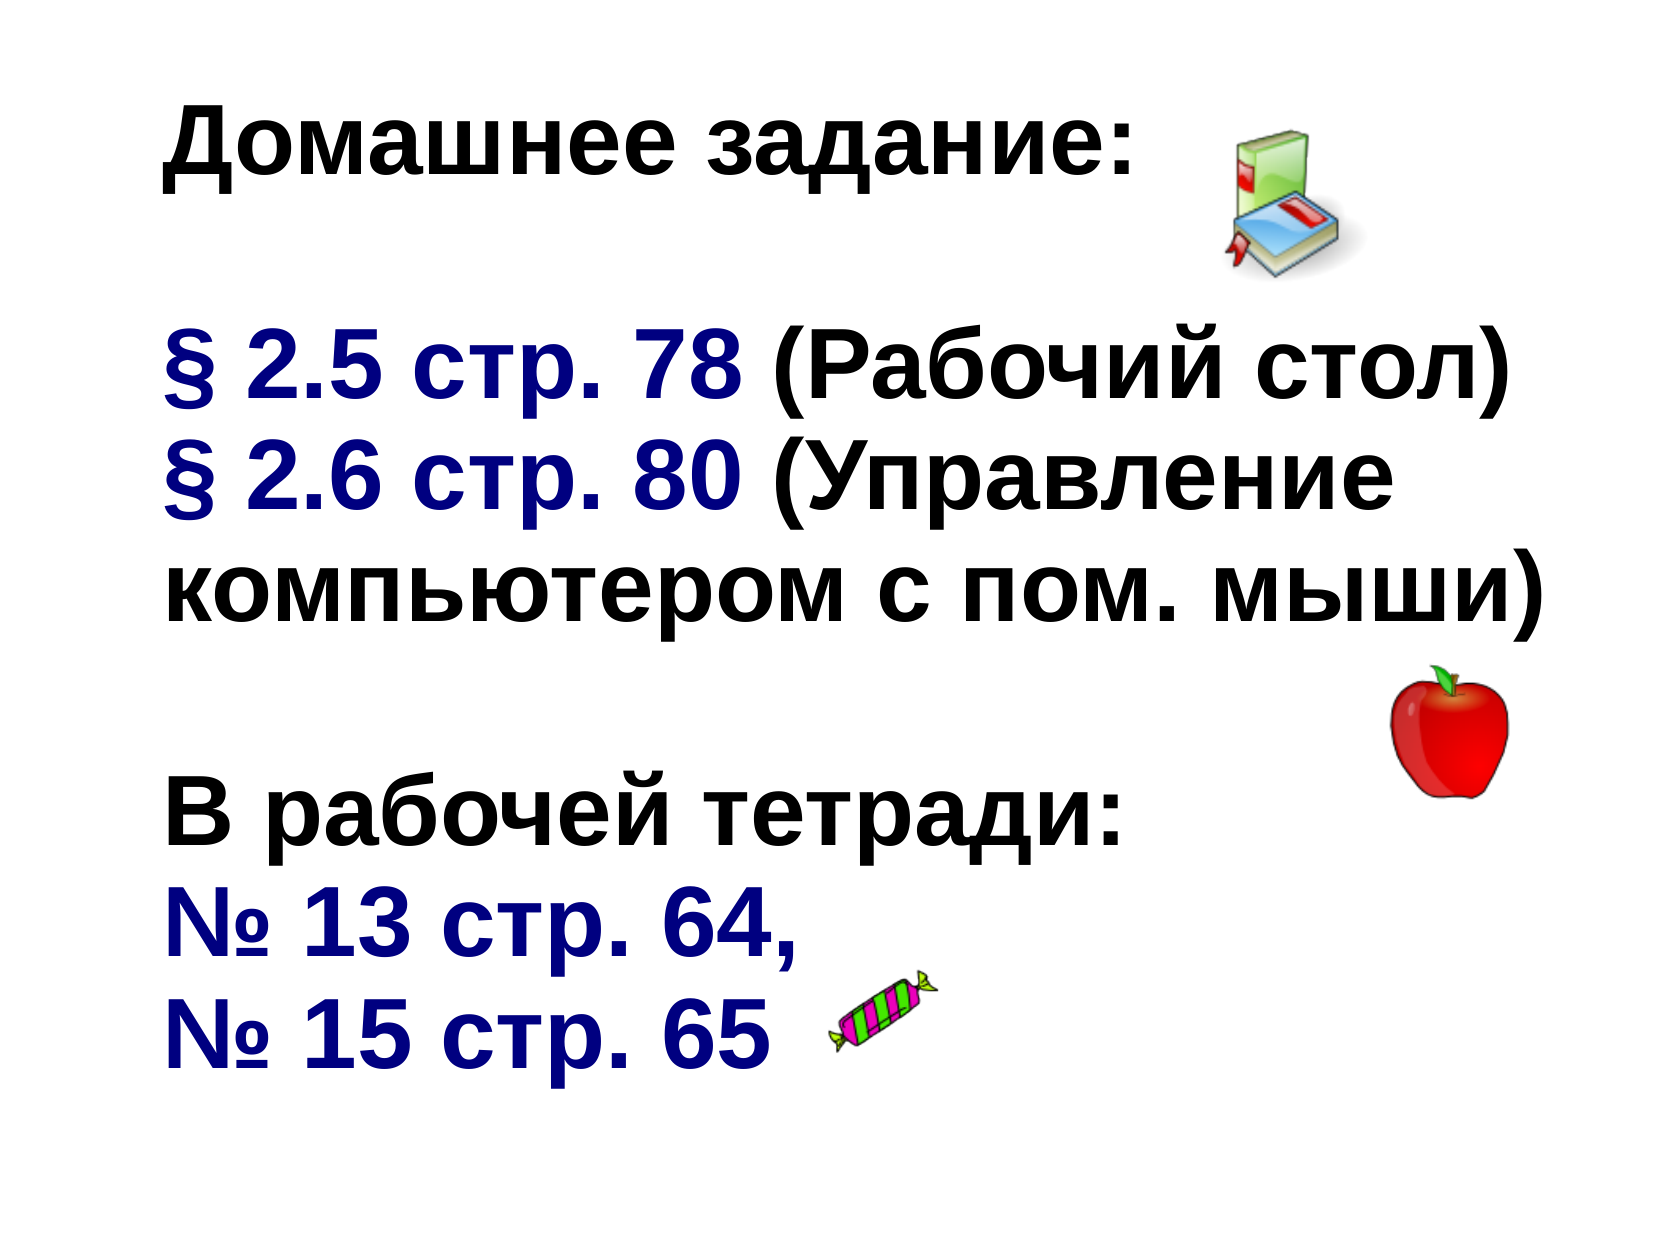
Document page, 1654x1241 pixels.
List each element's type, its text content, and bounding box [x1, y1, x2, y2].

text_box Домашнее задание: § 2.5 стр. 78 (Рабочий стол) § 2.6 стр. 80 (Управление компьютером с пом. мыши) В рабочей тетради: № 13 стр. 64, № 15 стр. 65 [147, 76, 1595, 1241]
picture [1216, 118, 1372, 296]
picture [819, 943, 945, 1069]
picture [1387, 661, 1513, 804]
